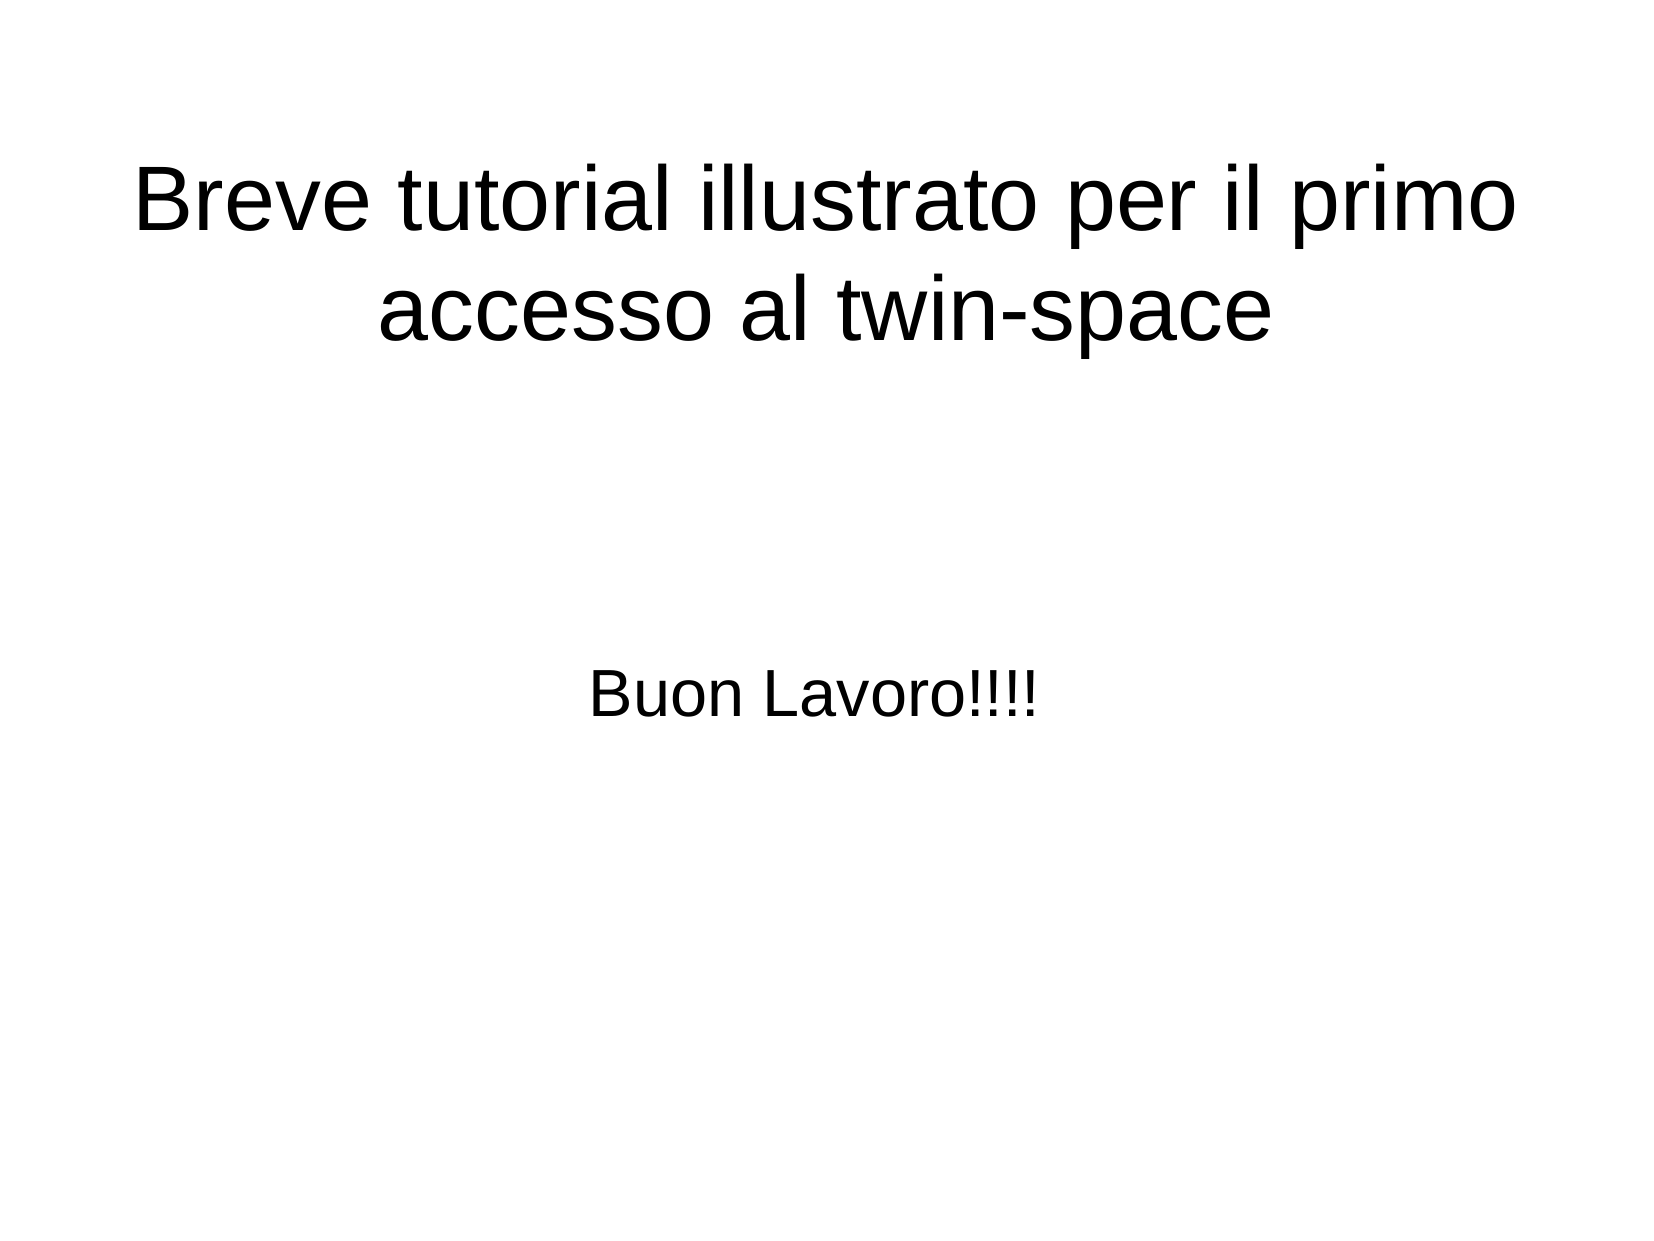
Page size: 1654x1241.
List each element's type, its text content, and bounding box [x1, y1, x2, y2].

subtitle Buon Lavoro!!!! [70, 472, 1559, 1016]
title Breve tutorial illustrato per il primo accesso al twin-space [82, 49, 1571, 449]
